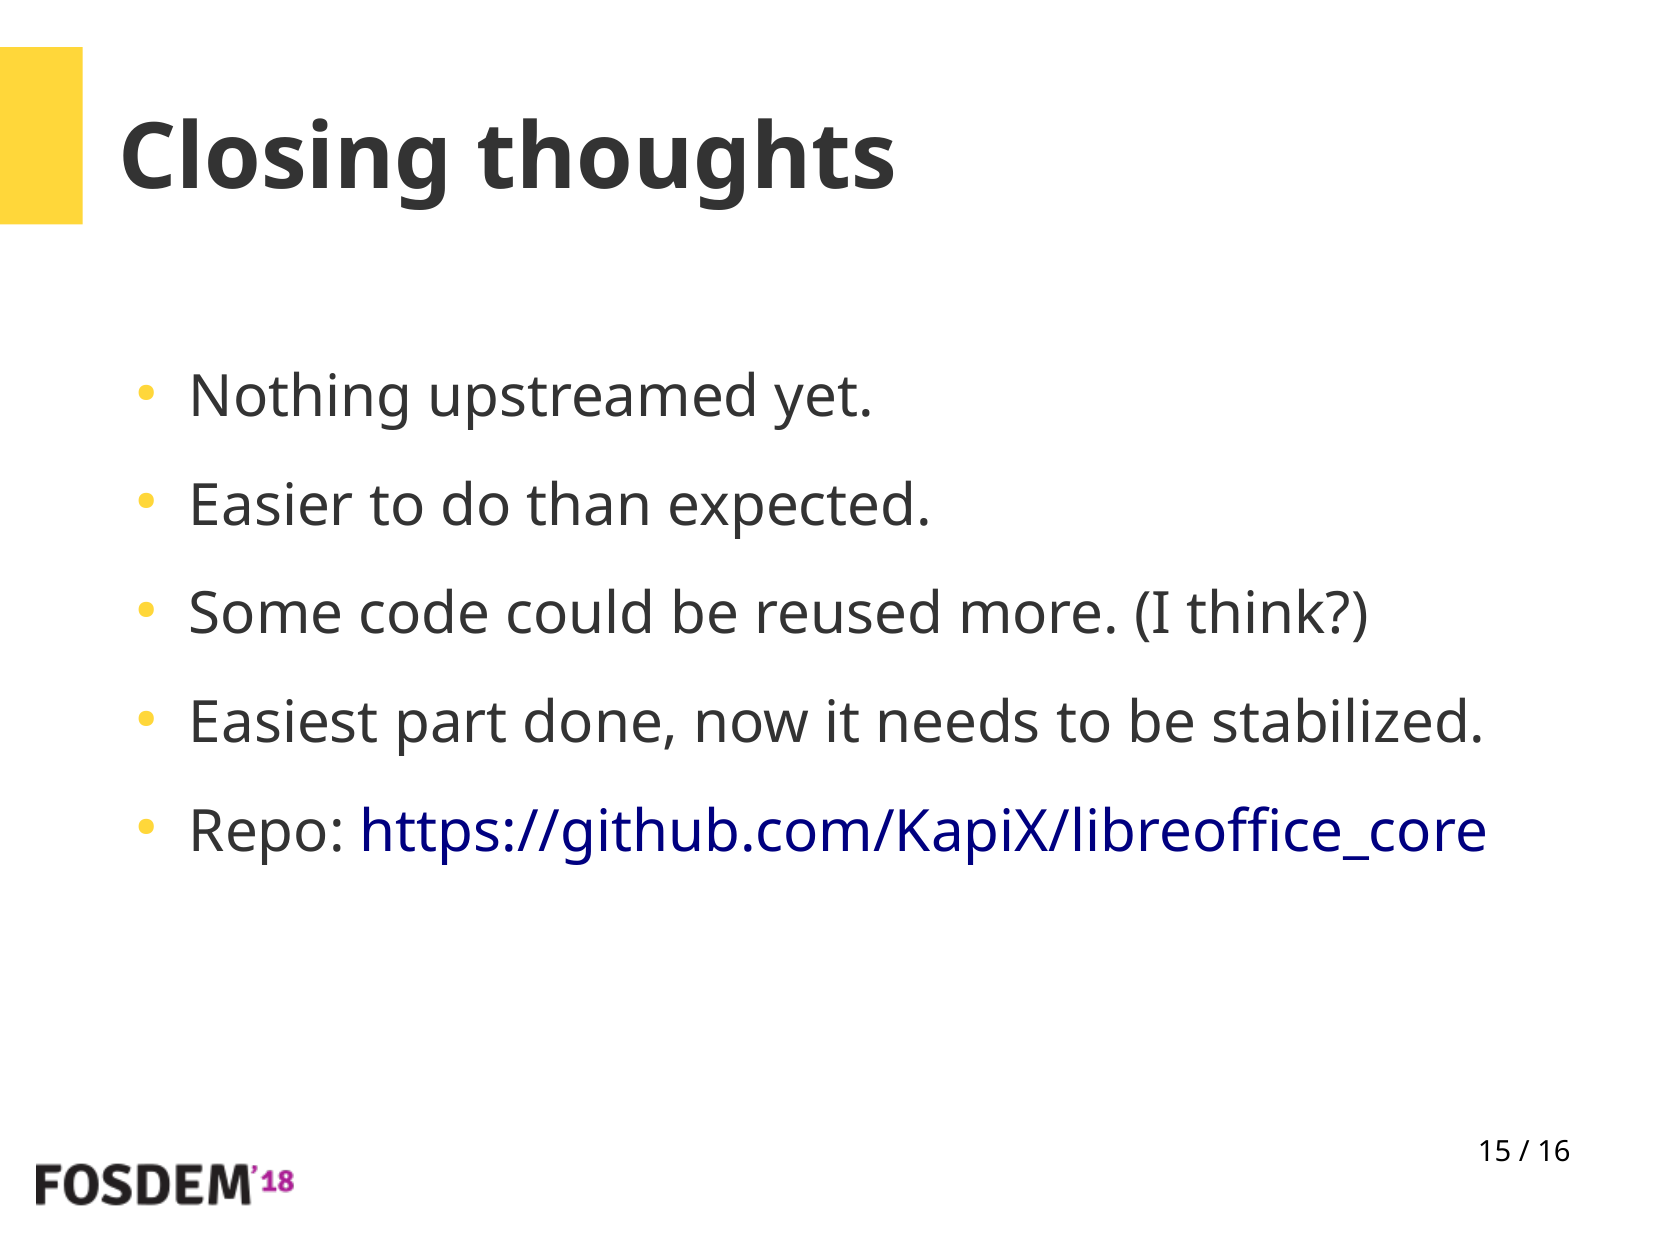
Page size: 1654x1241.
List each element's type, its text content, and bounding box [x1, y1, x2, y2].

list Nothing upstreamed yet. Easier to do than expected. Some code could be reused more. (I think?) Easiest part done, now it needs to be stabilized. Repo: https://github.com/KapiX/libreoffice_core [118, 354, 1536, 1074]
picture [36, 1145, 308, 1223]
title Closing thoughts [118, 49, 1571, 257]
